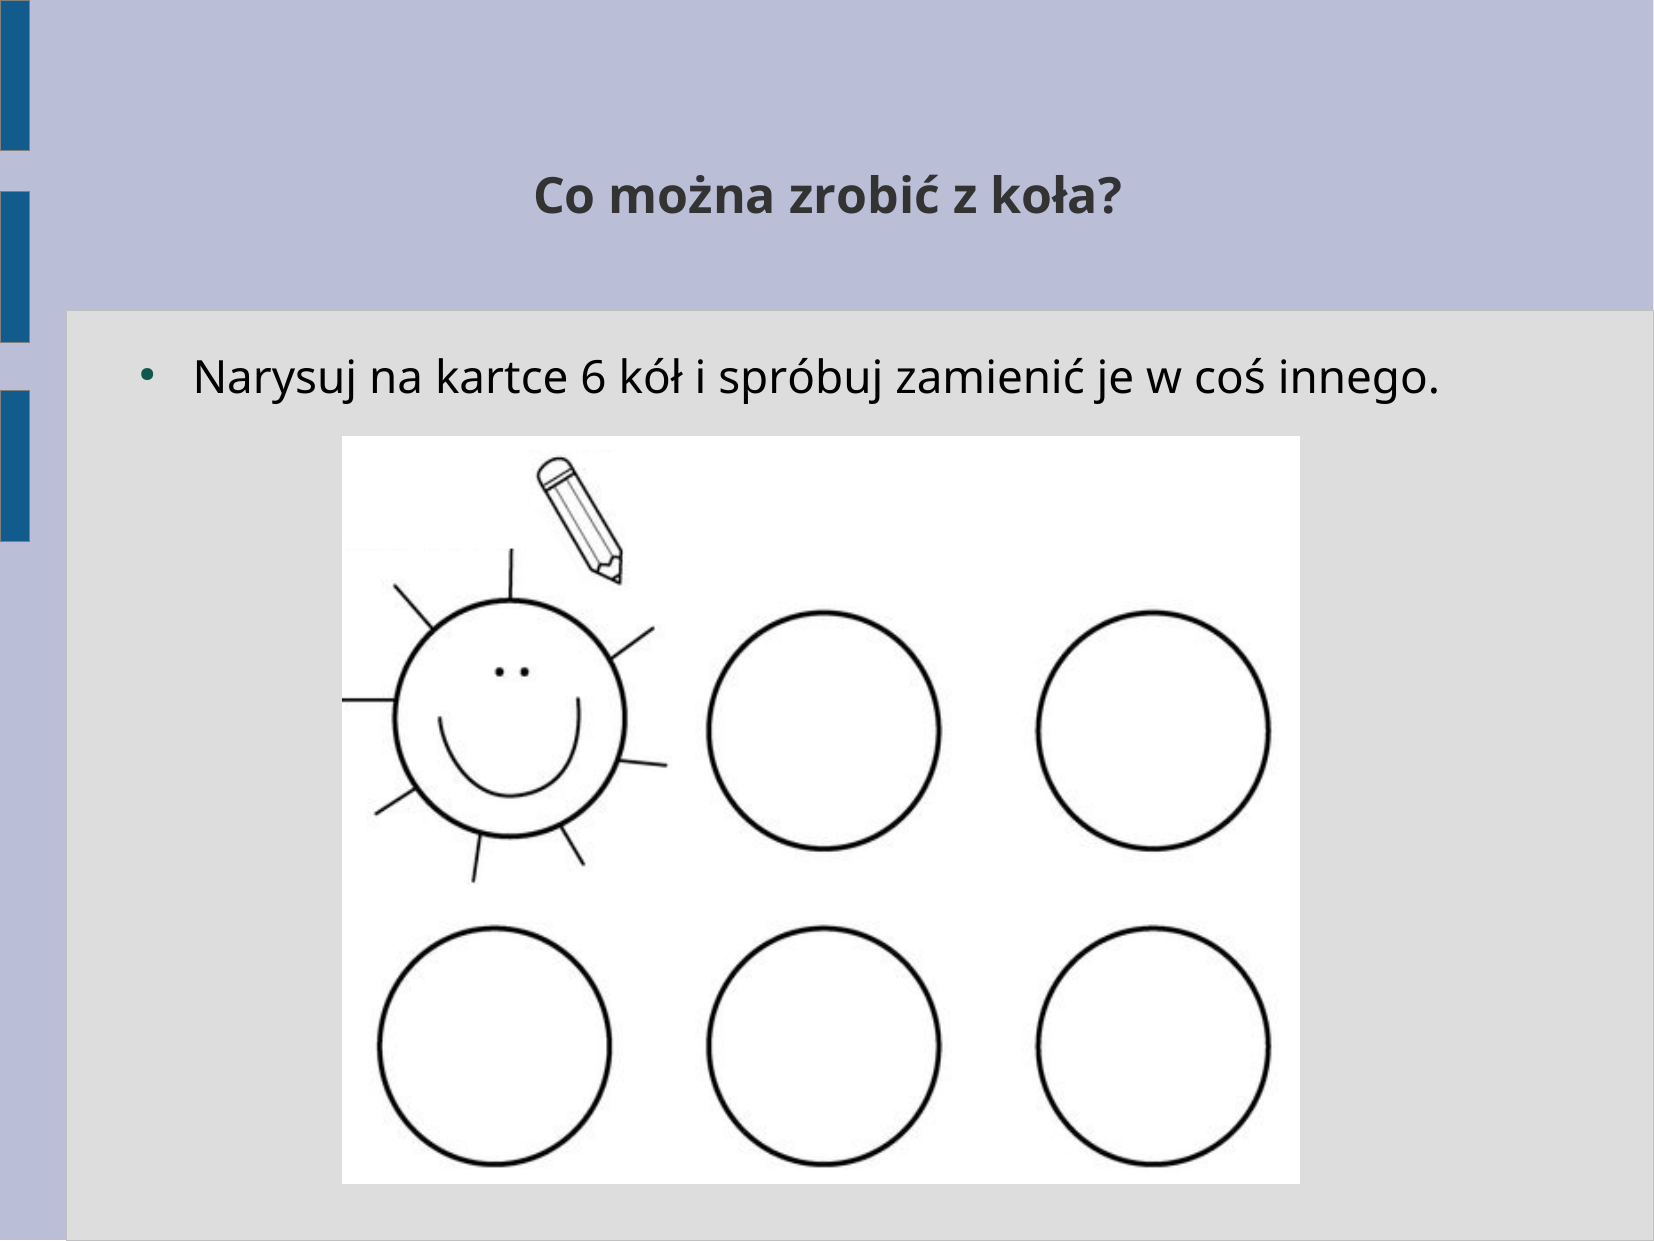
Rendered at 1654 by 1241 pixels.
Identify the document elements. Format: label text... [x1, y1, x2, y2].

list Narysuj na kartce 6 kół i spróbuj zamienić je w coś innego. [121, 344, 1534, 1127]
picture [342, 436, 1300, 1184]
title Co można zrobić z koła? [121, 91, 1534, 299]
